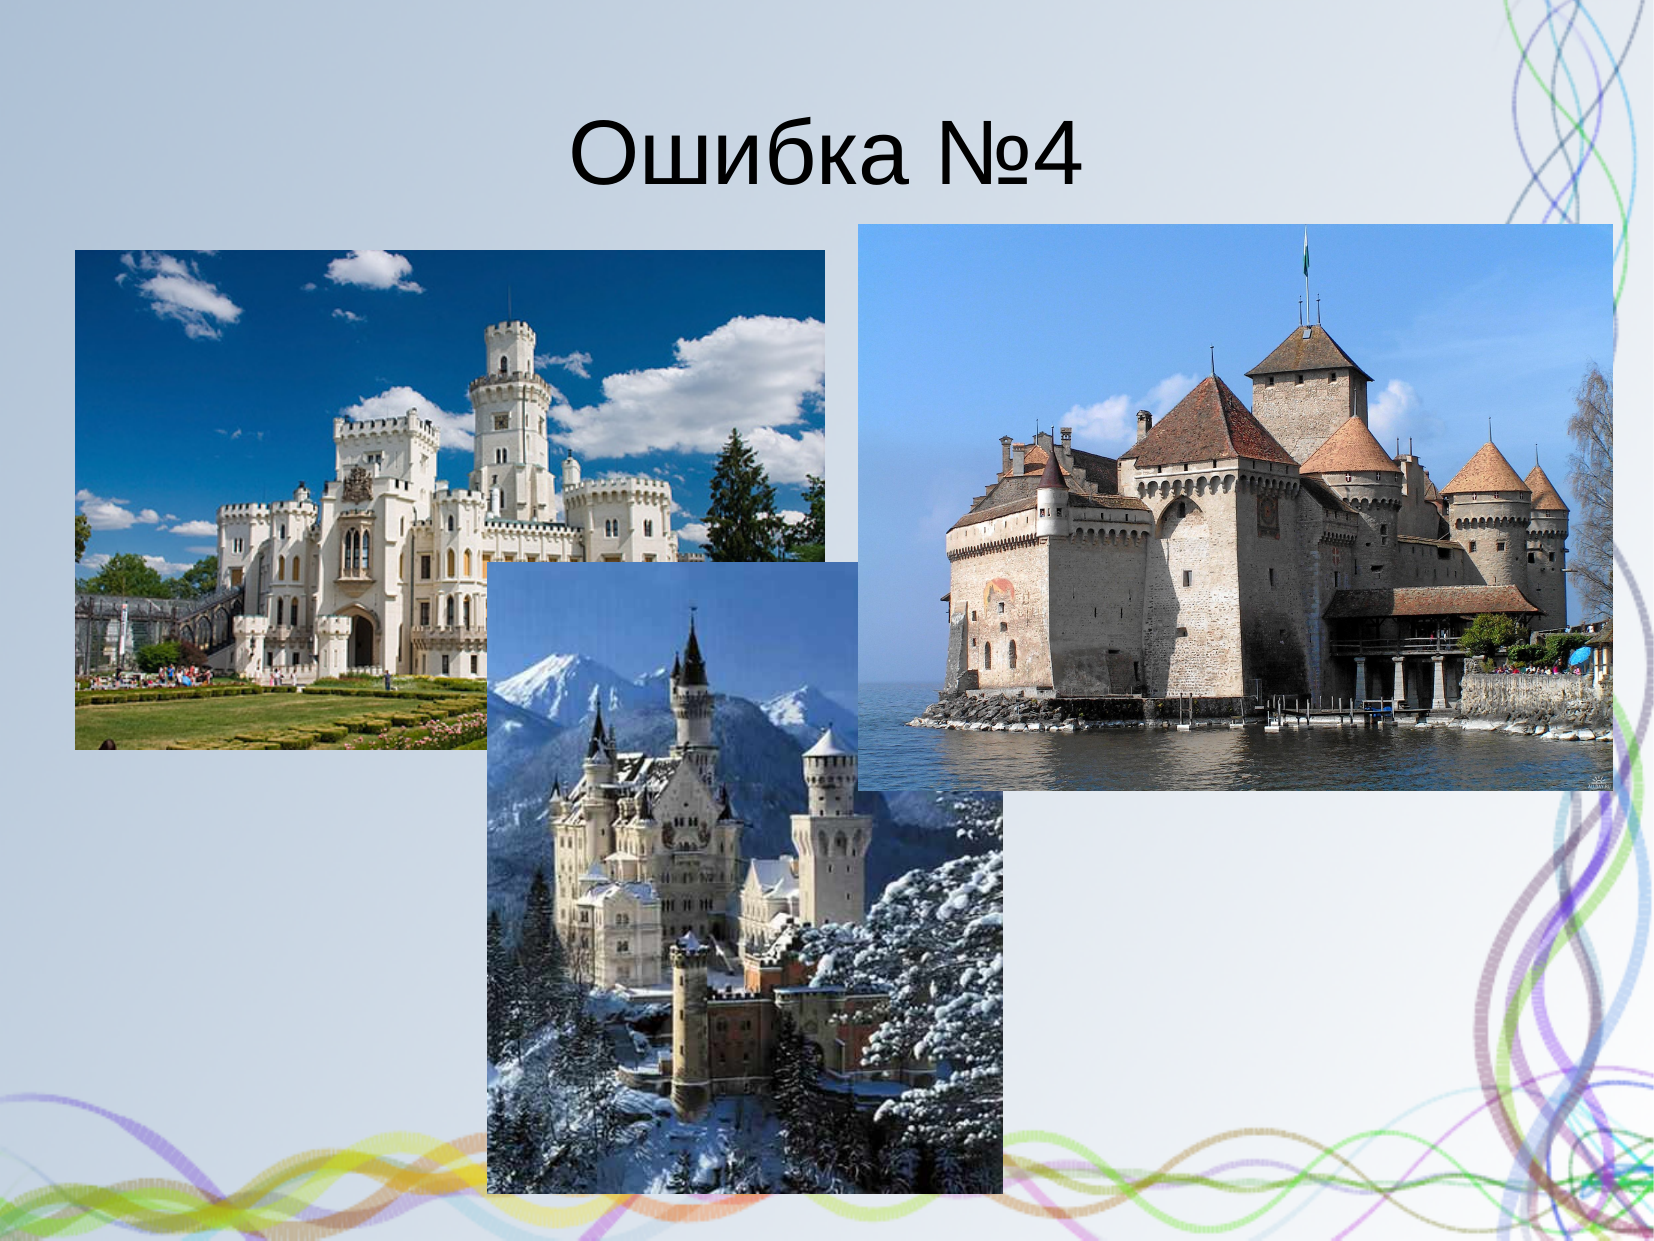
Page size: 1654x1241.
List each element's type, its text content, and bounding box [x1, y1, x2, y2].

title Ошибка №4 [82, 49, 1571, 257]
picture [0, 0, 1654, 1241]
